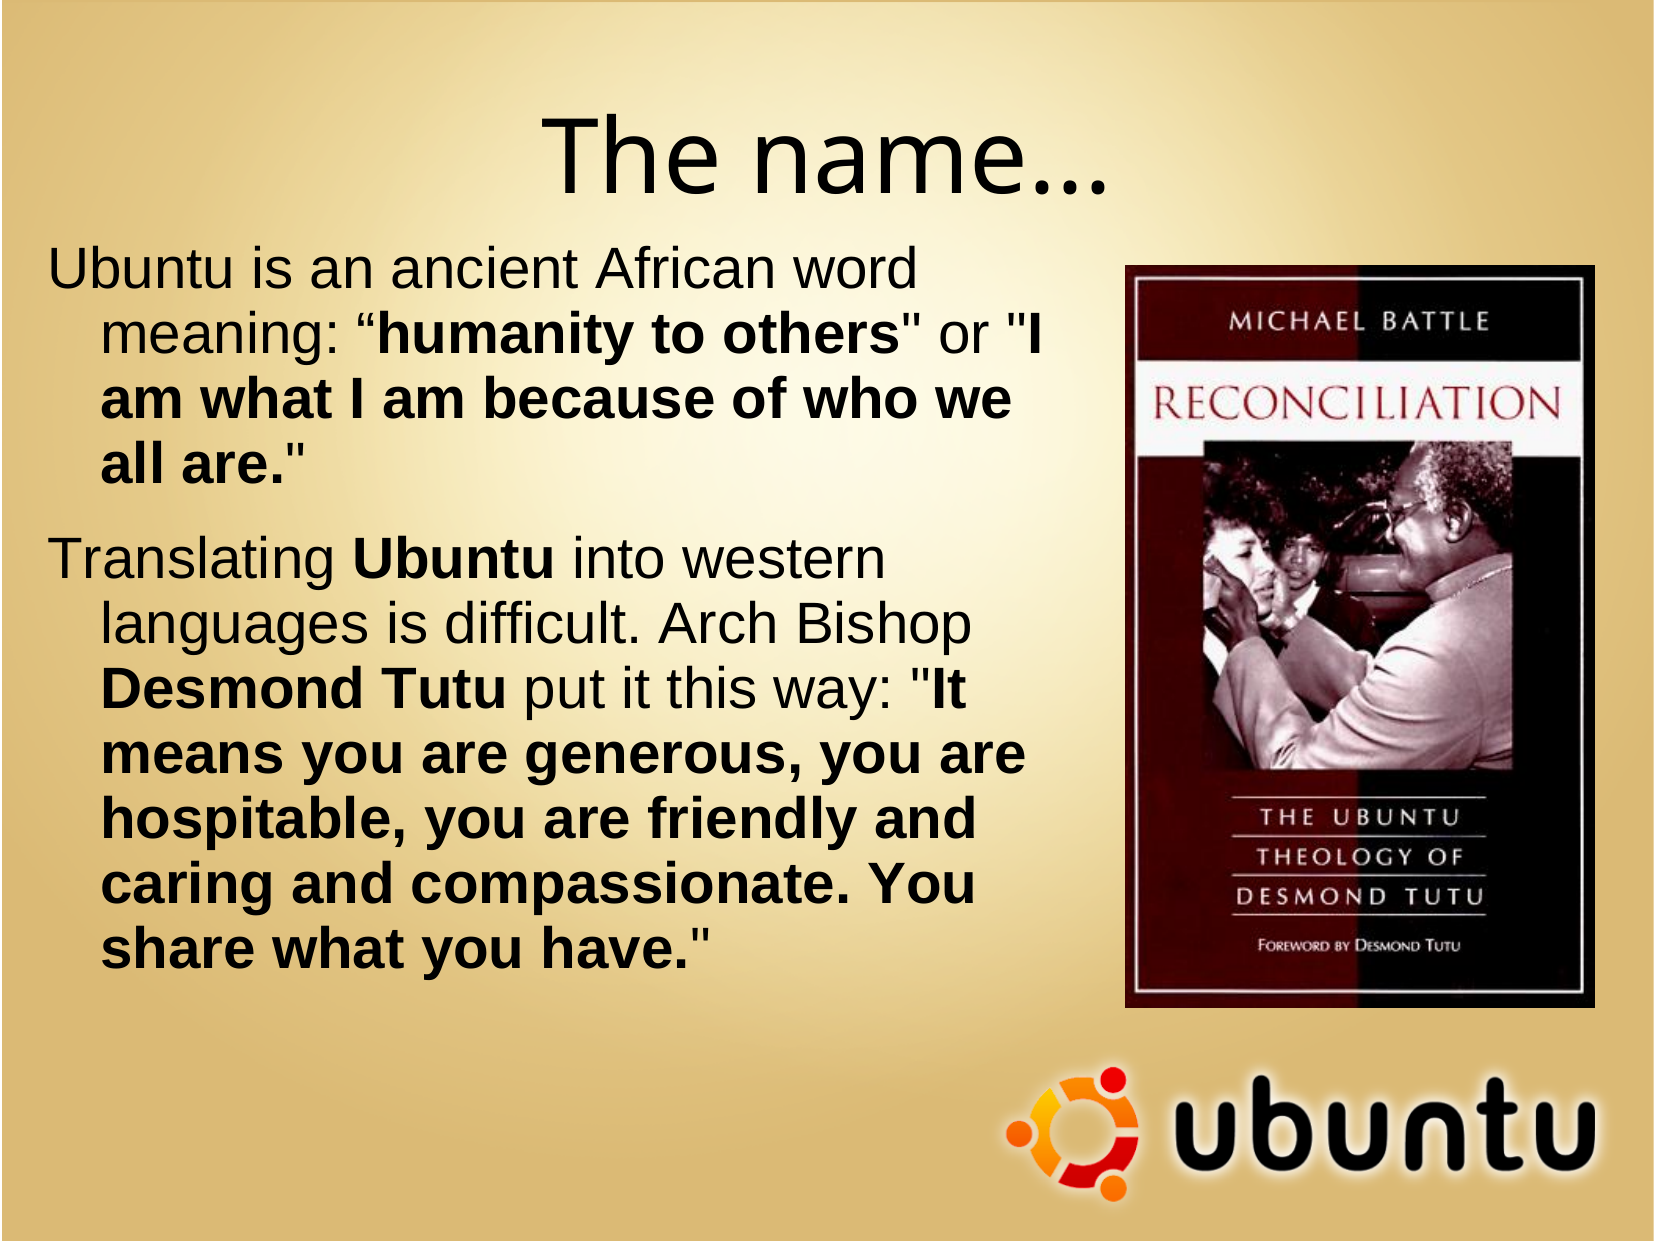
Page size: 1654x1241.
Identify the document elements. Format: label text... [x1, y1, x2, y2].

title The name... [82, 49, 1571, 257]
picture [2, 0, 1654, 1241]
list Ubuntu is an ancient African word meaning: “humanity to others" or "I am what I am because of who we all are." Translating Ubuntu into western languages is difficult. Arch Bishop Desmond Tutu put it this way: "It means you are generous, you are hospitable, you are friendly and caring and compassionate. You share what you have." [29, 236, 1063, 1207]
